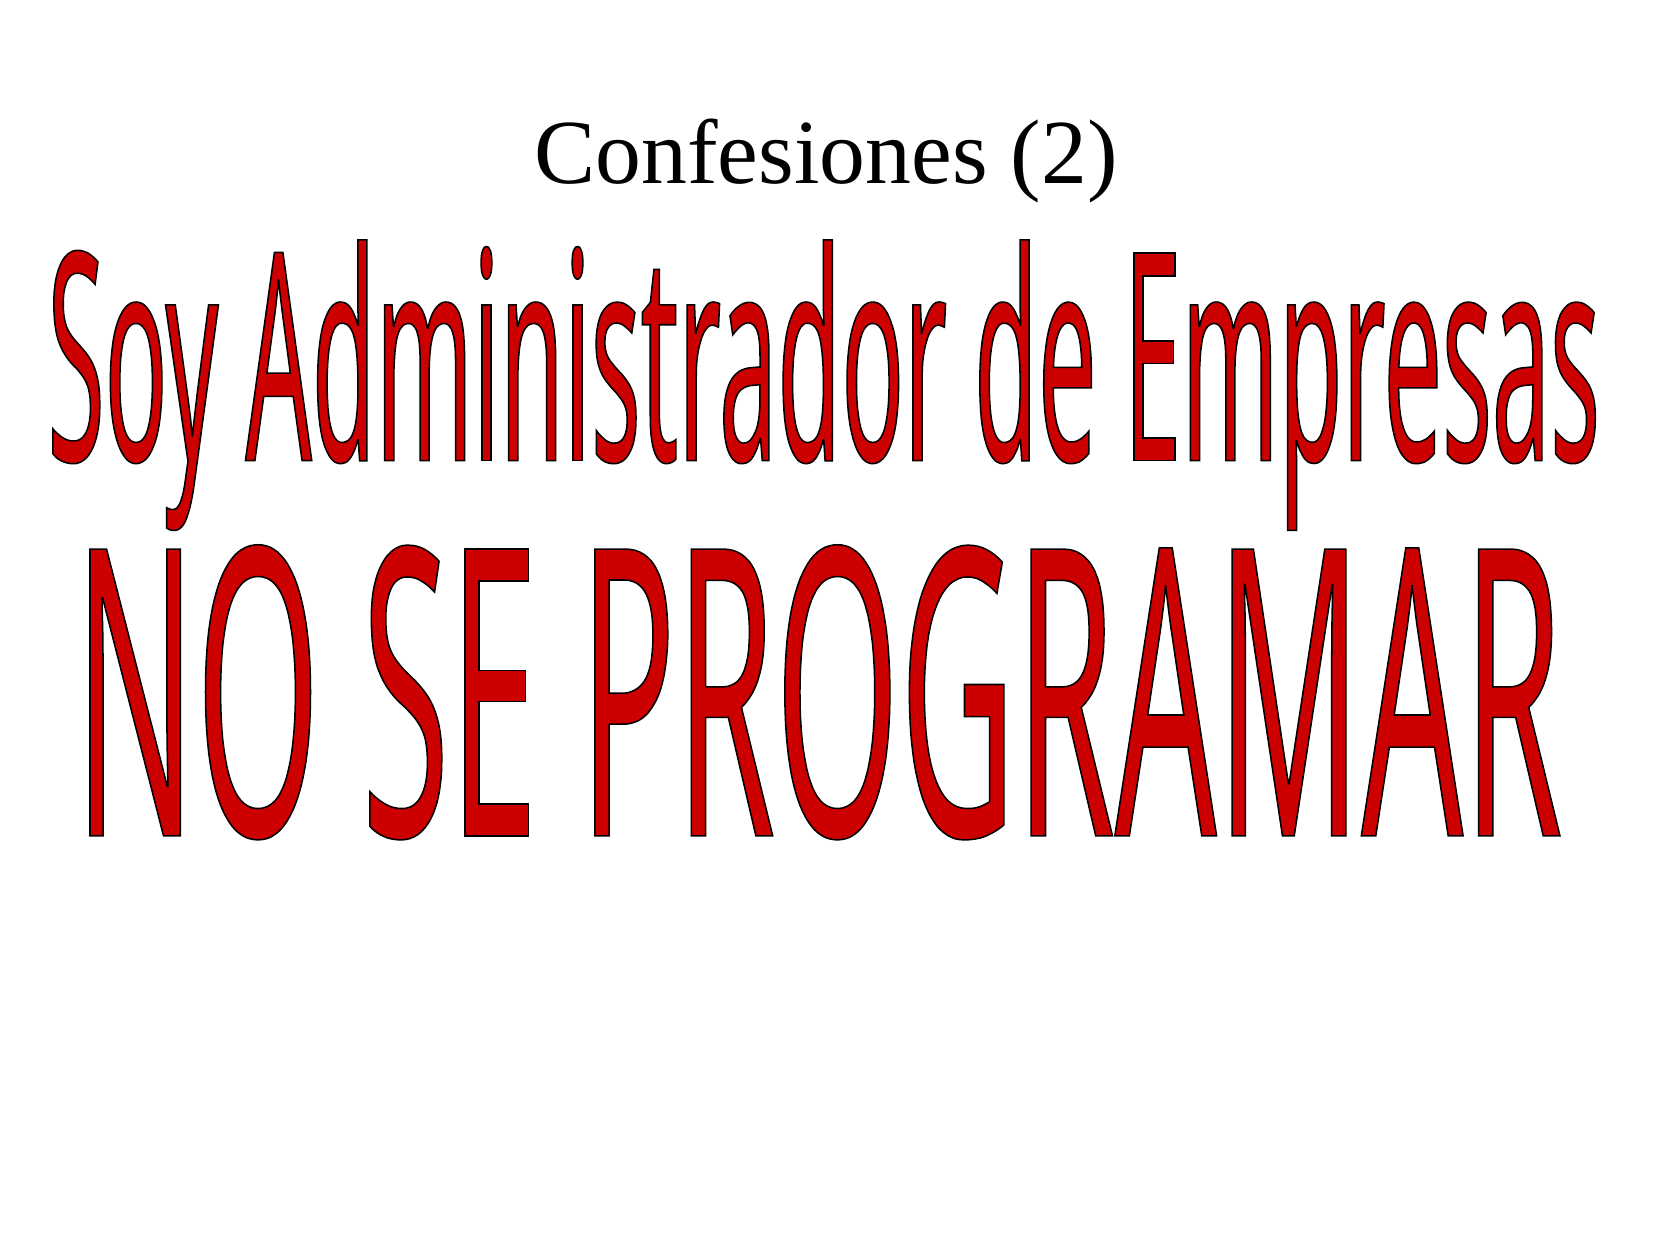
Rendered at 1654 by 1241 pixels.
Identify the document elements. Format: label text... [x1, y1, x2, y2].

text_box Soy Administrador de Empresas [317, 239, 367, 464]
text_box Soy Administrador de Empresas [1496, 302, 1542, 464]
text_box NO SE PROGRAMAR [784, 544, 890, 840]
title Confesiones (2) [82, 49, 1571, 257]
text_box Soy Administrador de Empresas [165, 304, 219, 531]
text_box NO SE PROGRAMAR [205, 544, 311, 840]
text_box Soy Administrador de Empresas [384, 302, 465, 461]
text_box NO SE PROGRAMAR [1232, 549, 1346, 836]
text_box Soy Administrador de Empresas [1351, 302, 1385, 461]
text_box Soy Administrador de Empresas [1043, 302, 1092, 464]
text_box Soy Administrador de Empresas [1555, 302, 1596, 464]
text_box Soy Administrador de Empresas [1447, 302, 1488, 464]
text_box Soy Administrador de Empresas [723, 302, 769, 464]
text_box Soy Administrador de Empresas [110, 302, 162, 464]
text_box NO SE PROGRAMAR [1361, 547, 1464, 836]
text_box NO SE PROGRAMAR [369, 545, 442, 840]
text_box Soy Administrador de Empresas [52, 250, 100, 464]
text_box Soy Administrador de Empresas [979, 239, 1030, 464]
text_box Soy Administrador de Empresas [245, 252, 312, 461]
text_box Soy Administrador de Empresas [847, 302, 899, 464]
text_box NO SE PROGRAMAR [464, 549, 529, 836]
text_box NO SE PROGRAMAR [1478, 549, 1560, 836]
text_box Soy Administrador de Empresas [642, 269, 676, 464]
text_box NO SE PROGRAMAR [1114, 547, 1217, 836]
text_box NO SE PROGRAMAR [909, 545, 1004, 840]
text_box NO SE PROGRAMAR [594, 549, 668, 836]
text_box NO SE PROGRAMAR [1031, 549, 1113, 836]
text_box Soy Administrador de Empresas [1287, 302, 1337, 531]
text_box Soy Administrador de Empresas [572, 304, 583, 461]
text_box Soy Administrador de Empresas [1190, 302, 1271, 461]
text_box Soy Administrador de Empresas [1389, 302, 1437, 464]
text_box Soy Administrador de Empresas [1133, 253, 1176, 461]
text_box NO SE PROGRAMAR [691, 549, 773, 836]
text_box Soy Administrador de Empresas [783, 239, 833, 464]
text_box Soy Administrador de Empresas [687, 302, 720, 461]
text_box Soy Administrador de Empresas [481, 304, 491, 461]
text_box NO SE PROGRAMAR [90, 549, 181, 836]
text_box Soy Administrador de Empresas [508, 302, 556, 461]
text_box Soy Administrador de Empresas [912, 302, 946, 461]
text_box Soy Administrador de Empresas [596, 302, 637, 464]
